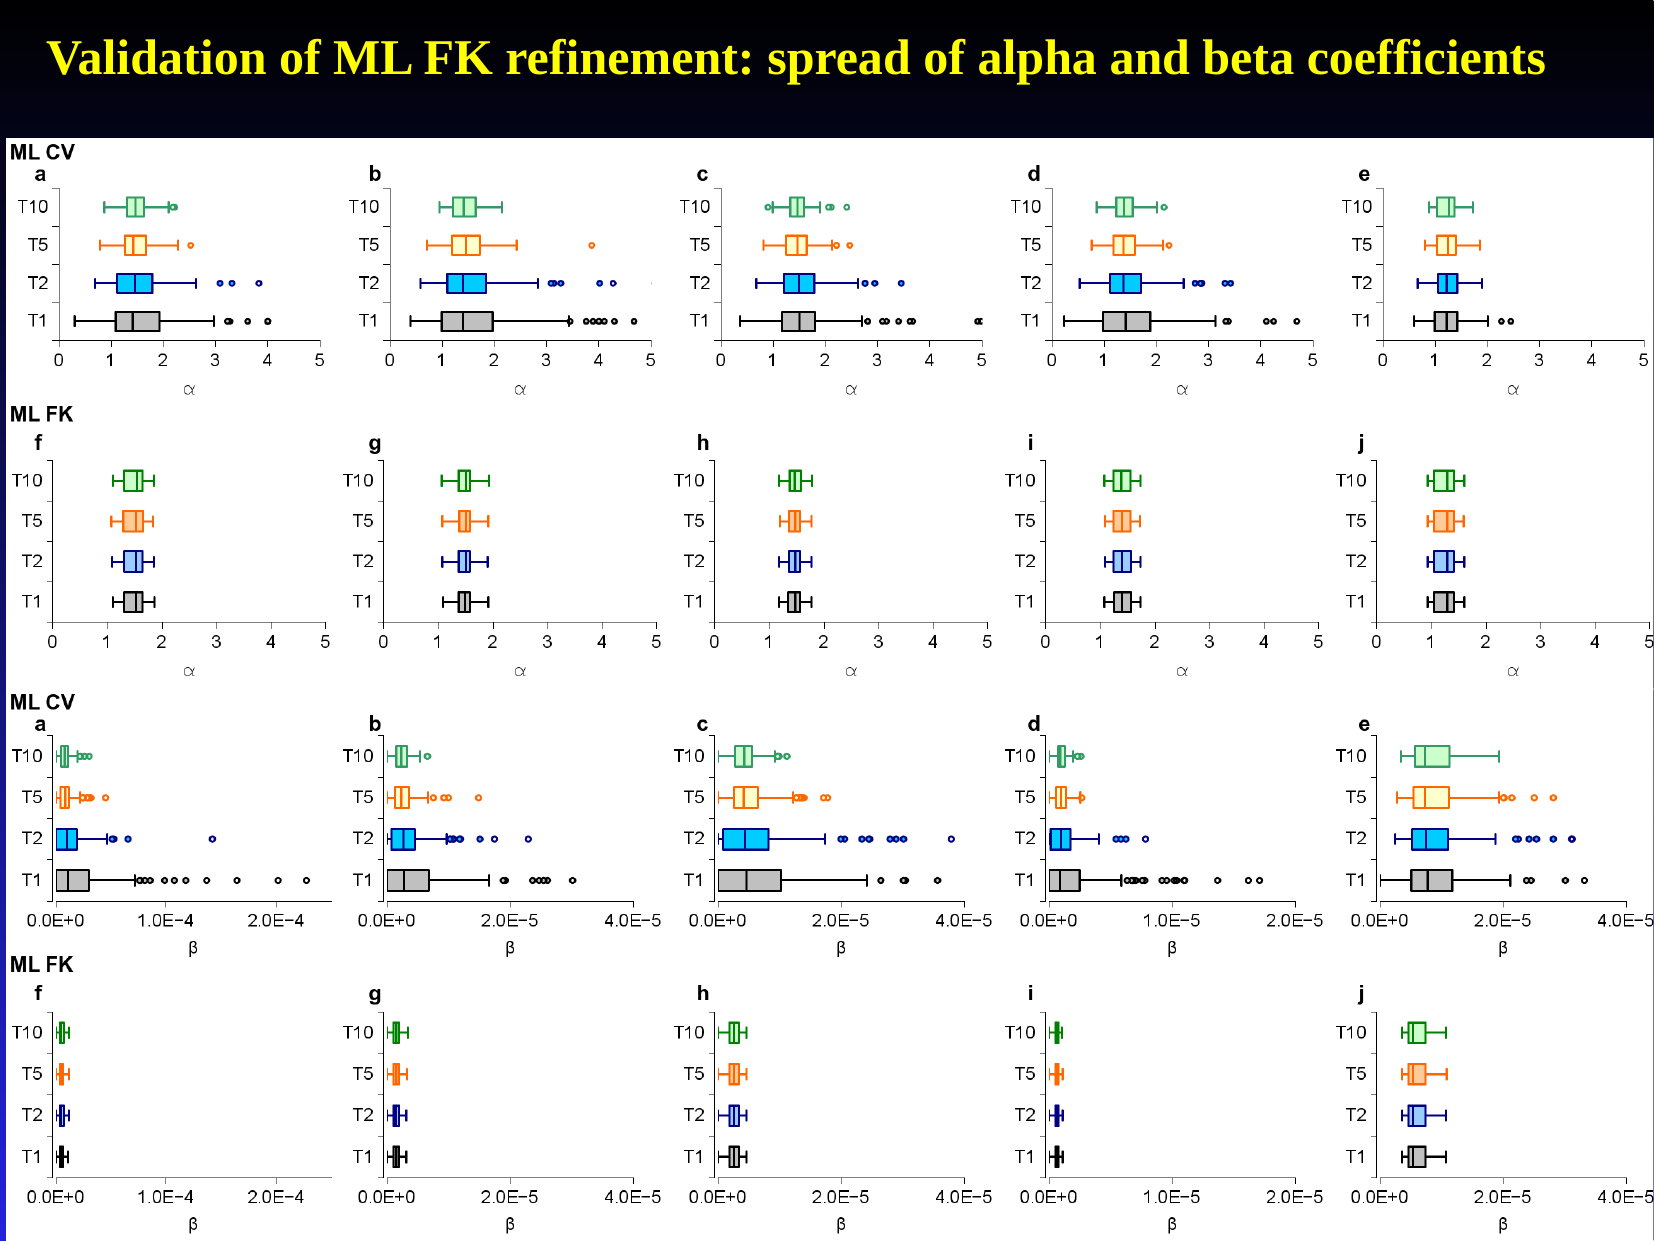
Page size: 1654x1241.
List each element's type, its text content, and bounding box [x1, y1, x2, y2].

picture [6, 138, 1654, 1241]
text_box Validation of ML FK refinement: spread of alpha and beta coefficients [31, 22, 1630, 138]
